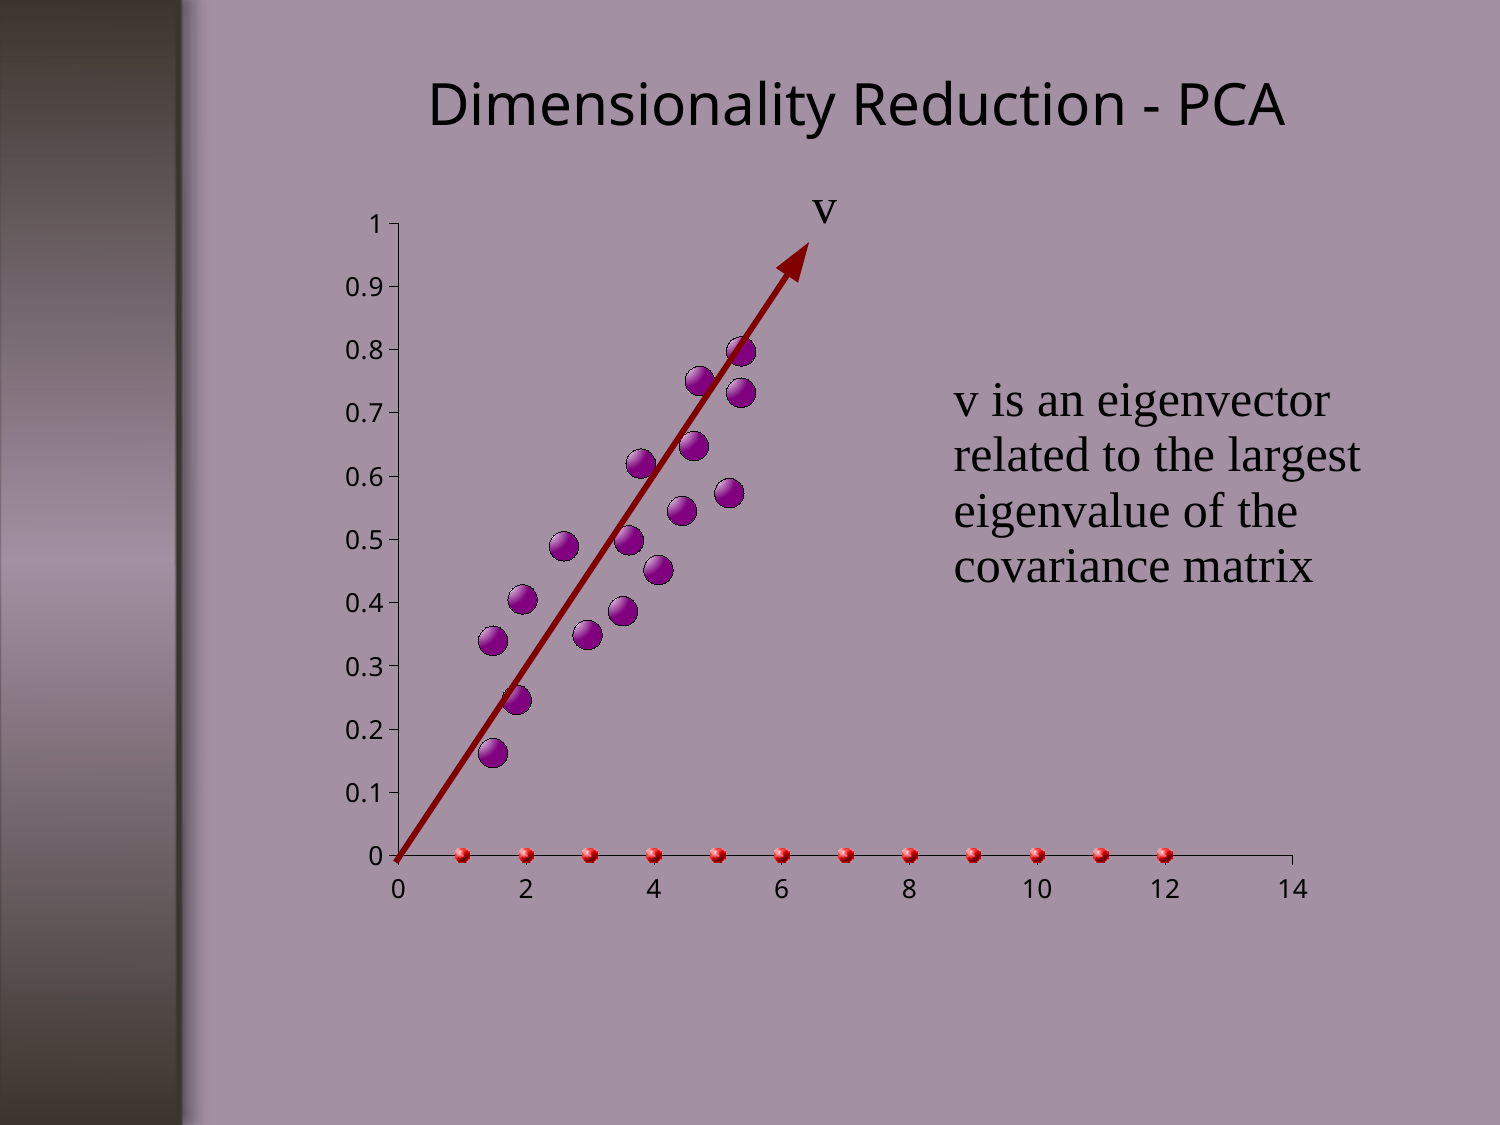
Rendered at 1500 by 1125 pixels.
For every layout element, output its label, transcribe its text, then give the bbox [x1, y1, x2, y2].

text_box [643, 555, 674, 585]
text_box [726, 336, 742, 358]
text_box [478, 738, 508, 768]
text_box [549, 531, 579, 562]
text_box [507, 584, 538, 615]
text_box [572, 620, 603, 650]
text_box v [797, 171, 852, 256]
text_box [503, 685, 532, 715]
text_box [679, 431, 709, 461]
text_box [667, 496, 697, 526]
chart [324, 177, 1329, 922]
text_box [608, 596, 638, 626]
text_box [625, 448, 656, 479]
text_box v is an eigenvector related to the largest eigenvalue of the covariance matrix [938, 364, 1378, 657]
text_box [478, 625, 508, 656]
text_box [714, 478, 745, 508]
text_box [726, 377, 756, 408]
text_box [685, 366, 715, 396]
title Dimensionality Reduction - PCA [206, 9, 1500, 198]
text_box [614, 525, 644, 556]
text_box [733, 338, 756, 367]
picture [0, 0, 1500, 1125]
